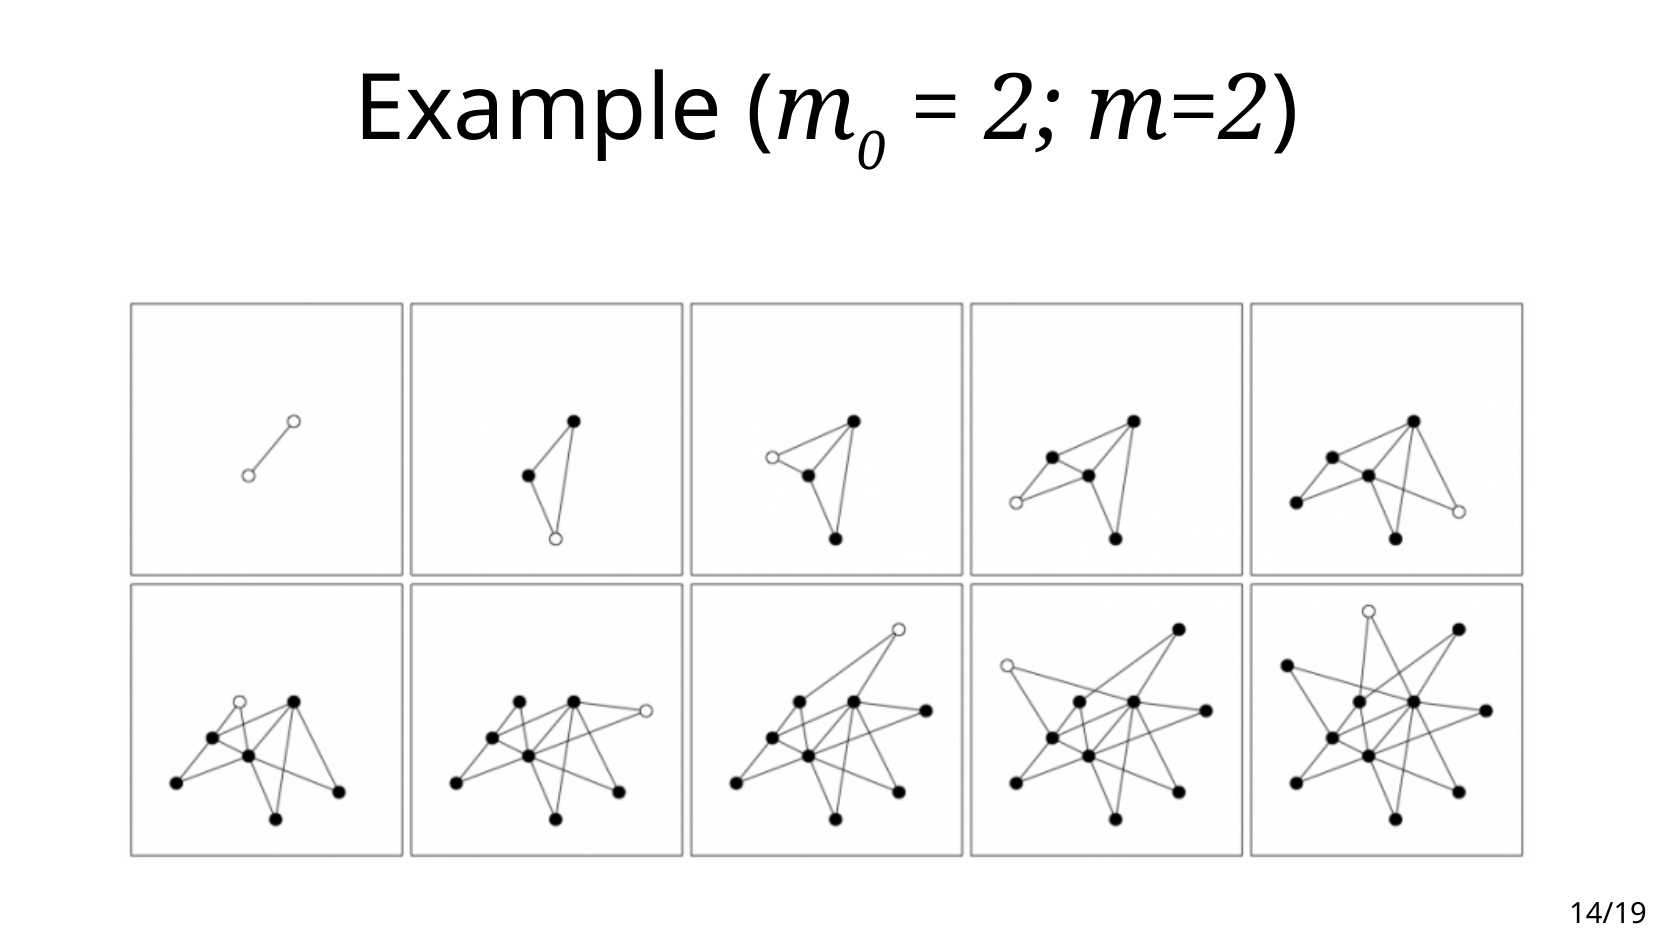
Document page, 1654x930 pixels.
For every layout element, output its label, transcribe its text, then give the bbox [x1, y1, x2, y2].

picture [124, 298, 1531, 862]
title Example (m0 = 2; m=2) [82, 1, 1571, 225]
